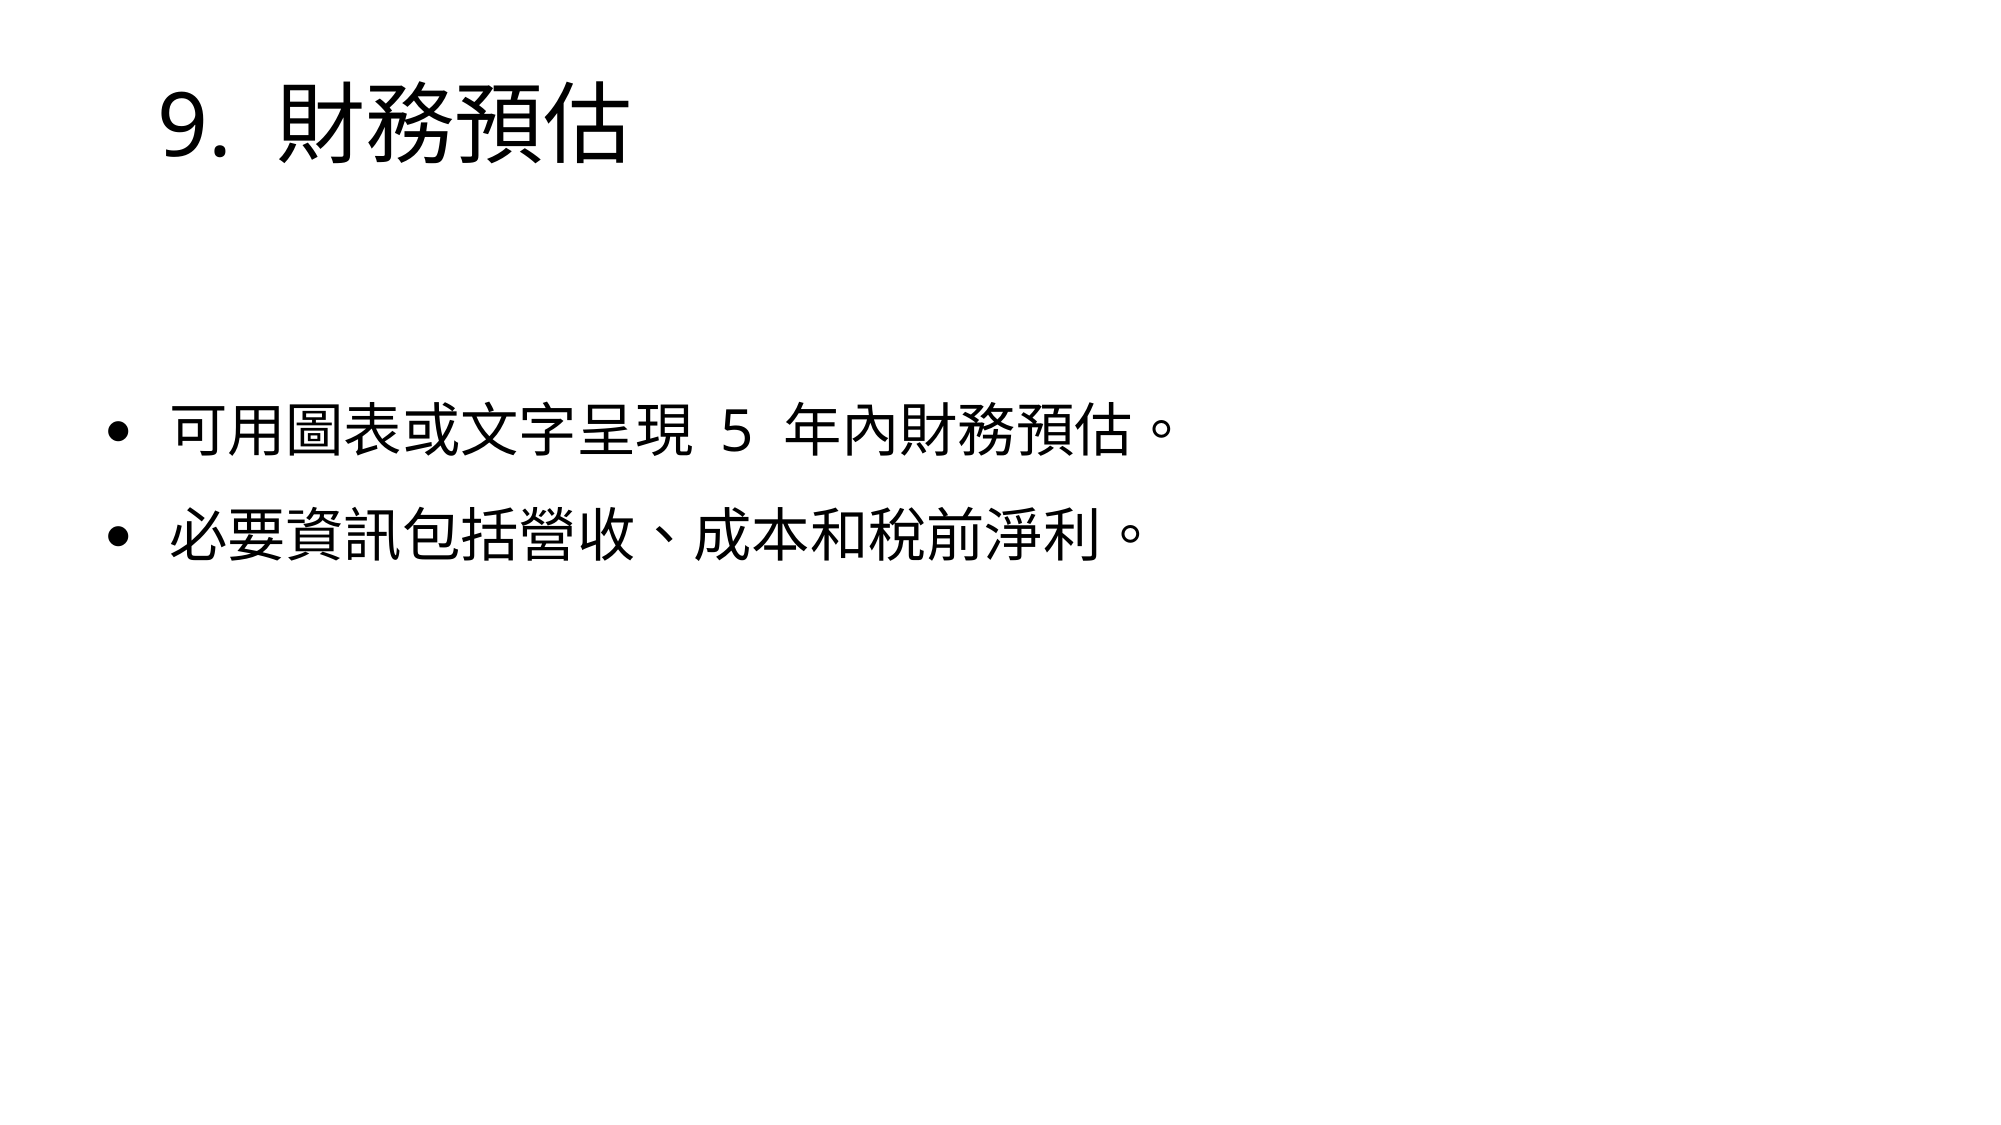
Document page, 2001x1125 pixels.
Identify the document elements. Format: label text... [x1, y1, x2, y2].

title 9. 財務預估 [137, 59, 1863, 278]
text_box 可用圖表或文字呈現 5 年內財務預估。 必要資訊包括營收、成本和稅前淨利。 [86, 338, 1391, 731]
